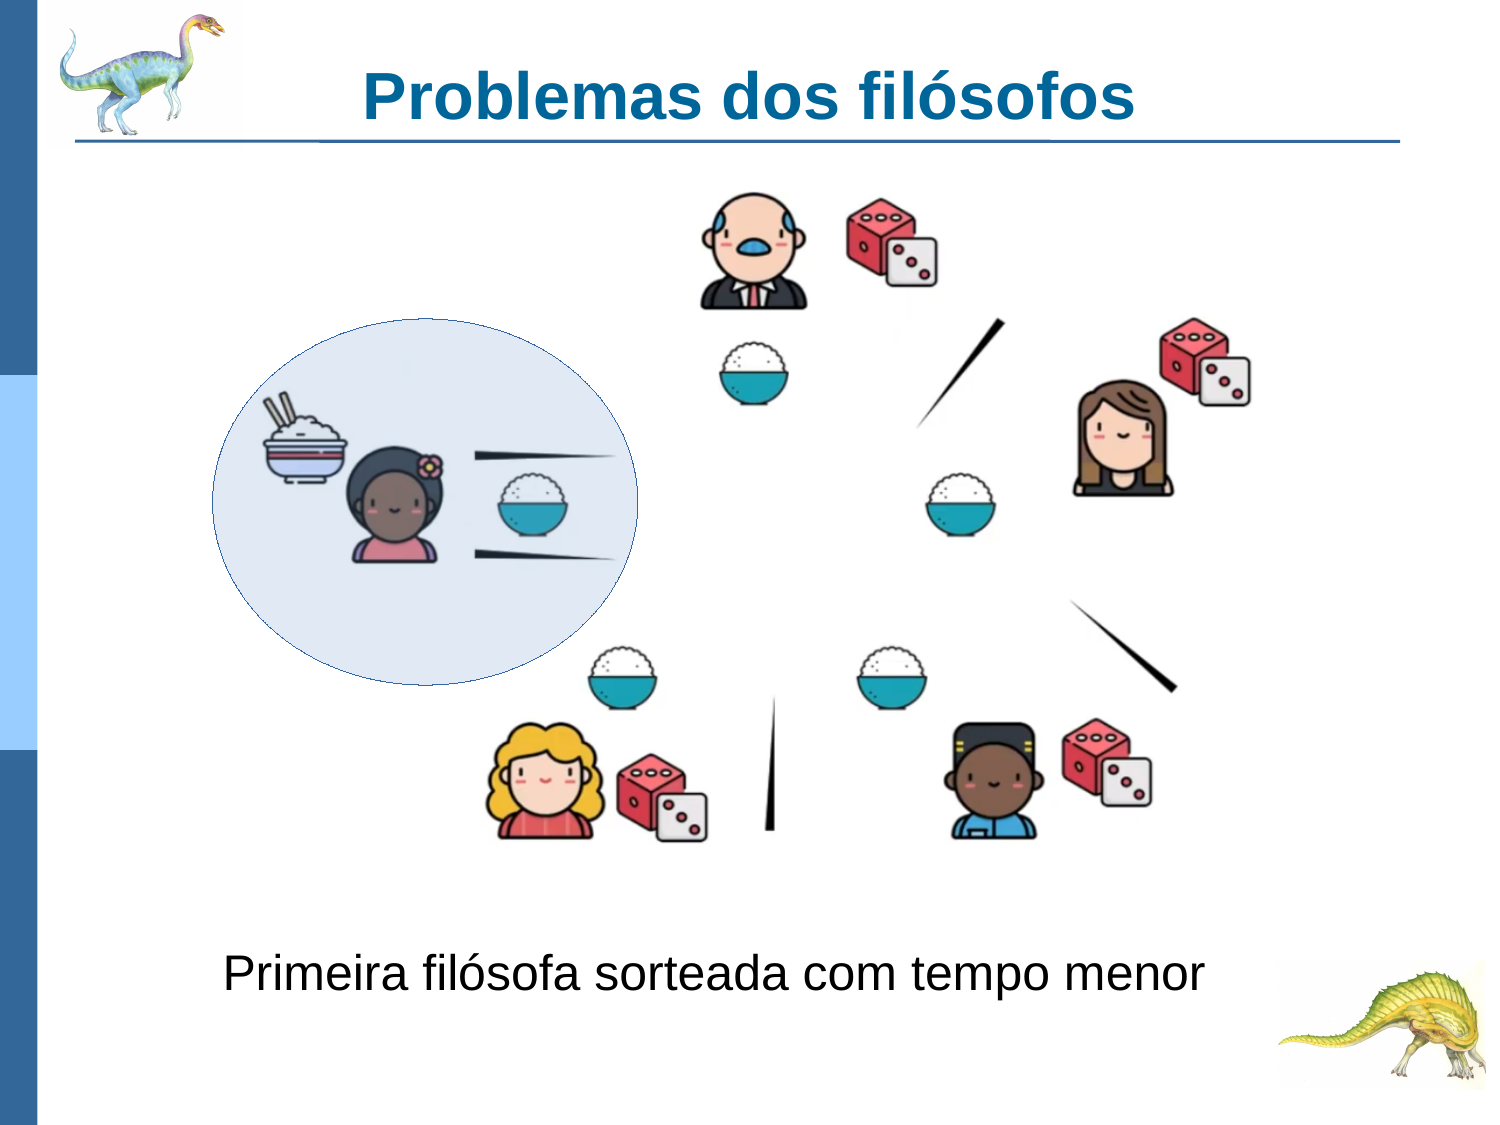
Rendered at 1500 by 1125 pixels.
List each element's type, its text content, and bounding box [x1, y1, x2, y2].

text_box Problemas dos filósofos [75, 45, 1426, 141]
picture [46, 0, 243, 149]
text_box Primeira filósofa sorteada com tempo menor [82, 933, 1347, 1016]
text_box [212, 318, 638, 686]
picture [1275, 959, 1486, 1090]
picture [253, 188, 1262, 851]
